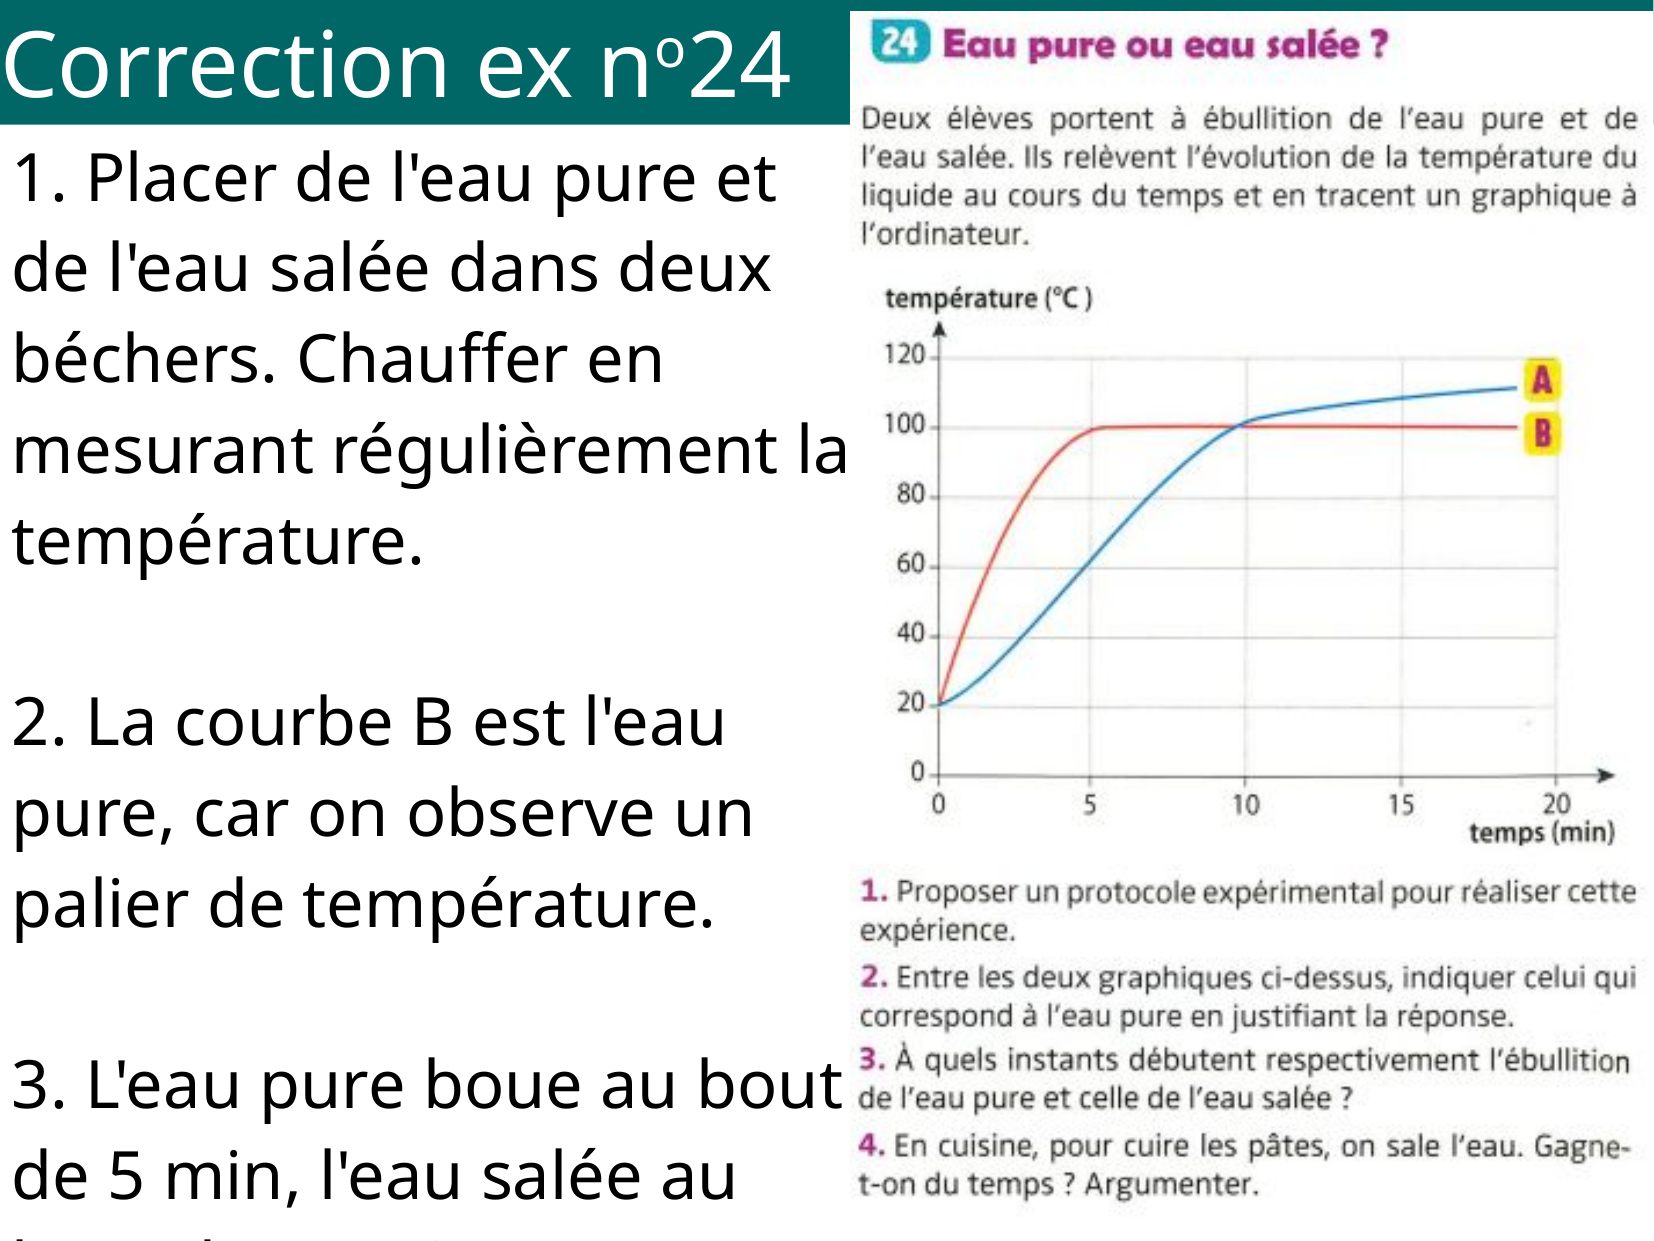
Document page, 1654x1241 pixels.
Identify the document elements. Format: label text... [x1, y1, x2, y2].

picture [850, 11, 1654, 1229]
subtitle 1. Placer de l'eau pure et de l'eau salée dans deux béchers. Chauffer en mesurant régulièrement la température. 2. La courbe B est l'eau pure, car on observe un palier de température. 3. L'eau pure boue au bout de 5 min, l'eau salée au bout de 10 min. [11, 129, 1642, 1241]
title Correction ex no24 [0, 10, 1654, 114]
